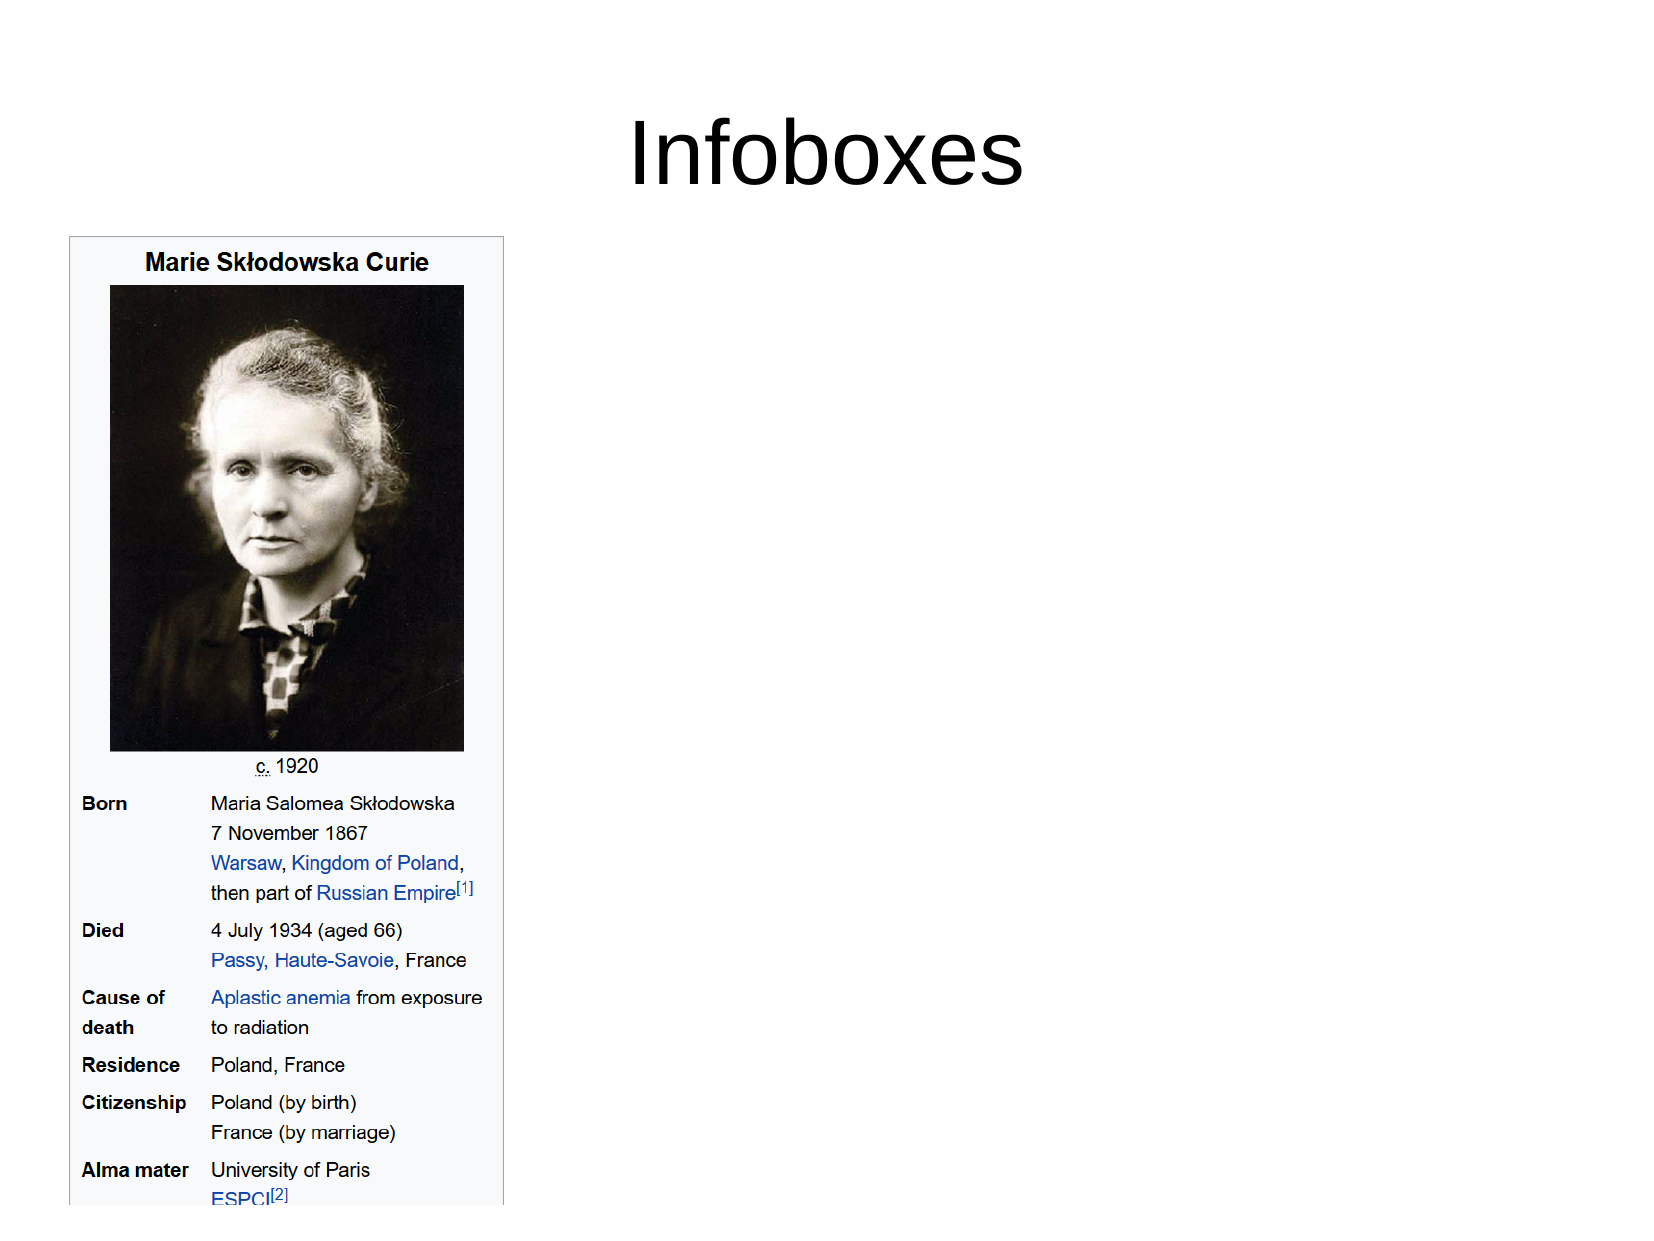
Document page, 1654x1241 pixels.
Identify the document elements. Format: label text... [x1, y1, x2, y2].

title Infoboxes [82, 49, 1571, 257]
picture [59, 223, 516, 1205]
